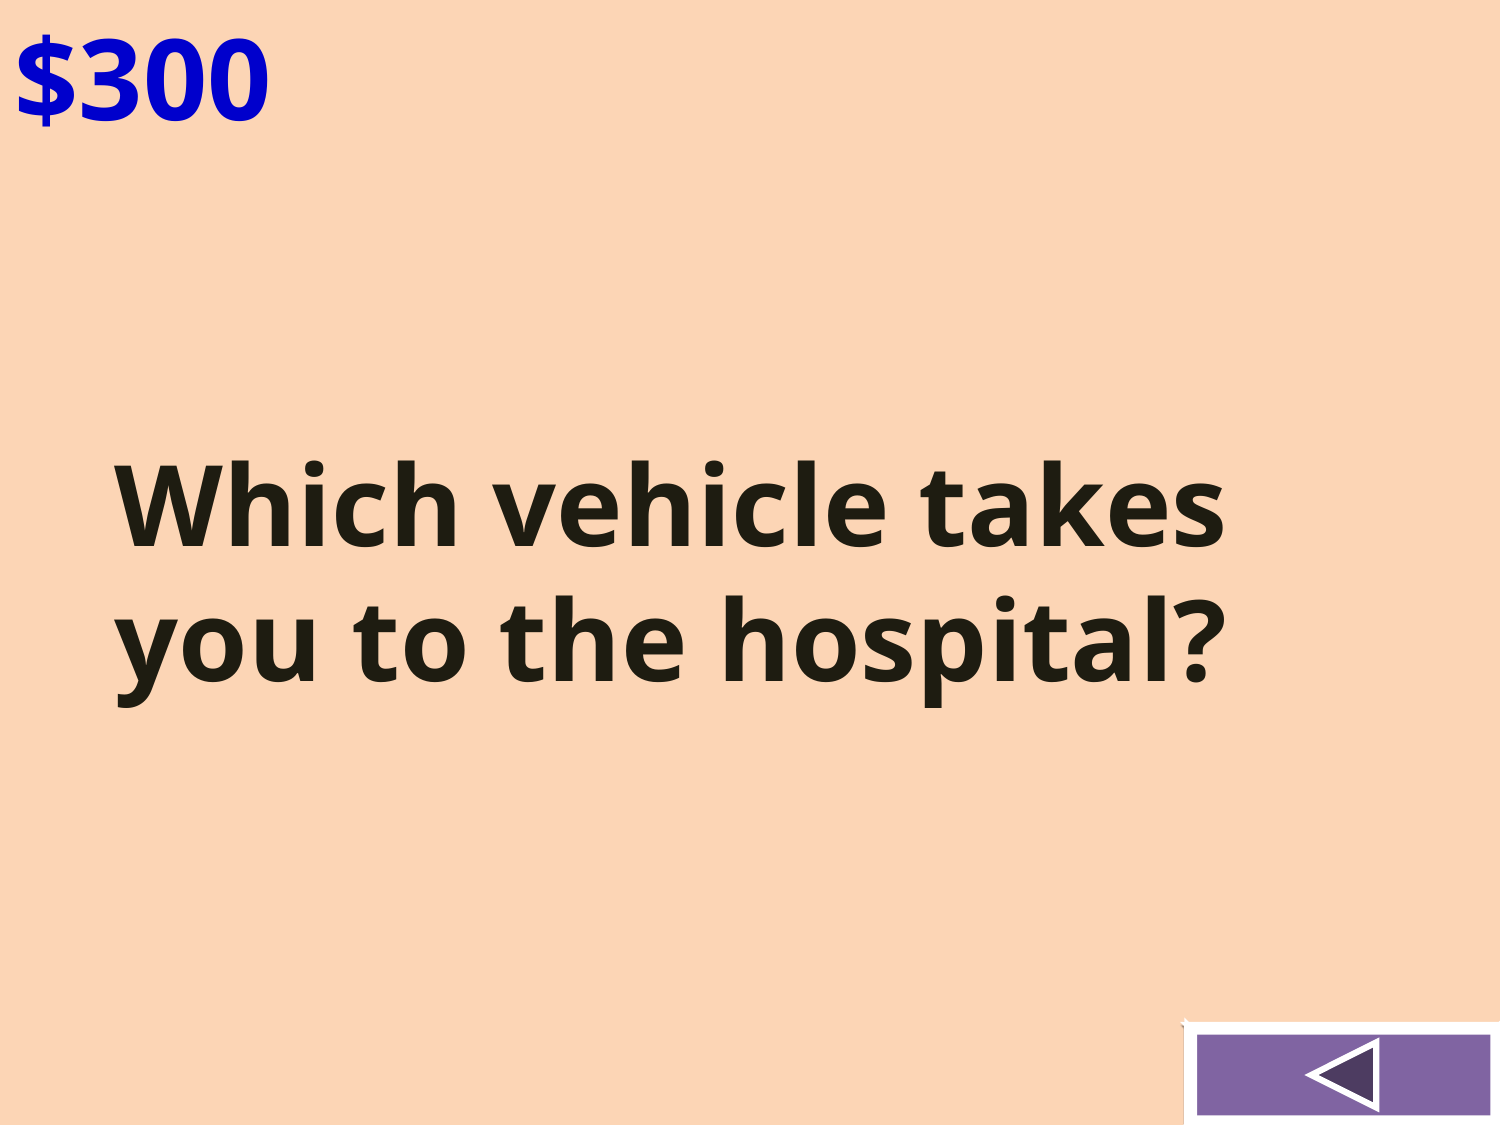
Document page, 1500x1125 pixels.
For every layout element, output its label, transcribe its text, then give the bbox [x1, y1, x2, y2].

text_box $300 [0, 0, 1426, 151]
text_box [1189, 1025, 1500, 1125]
text_box Which vehicle takes you to the hospital? [99, 425, 1500, 712]
